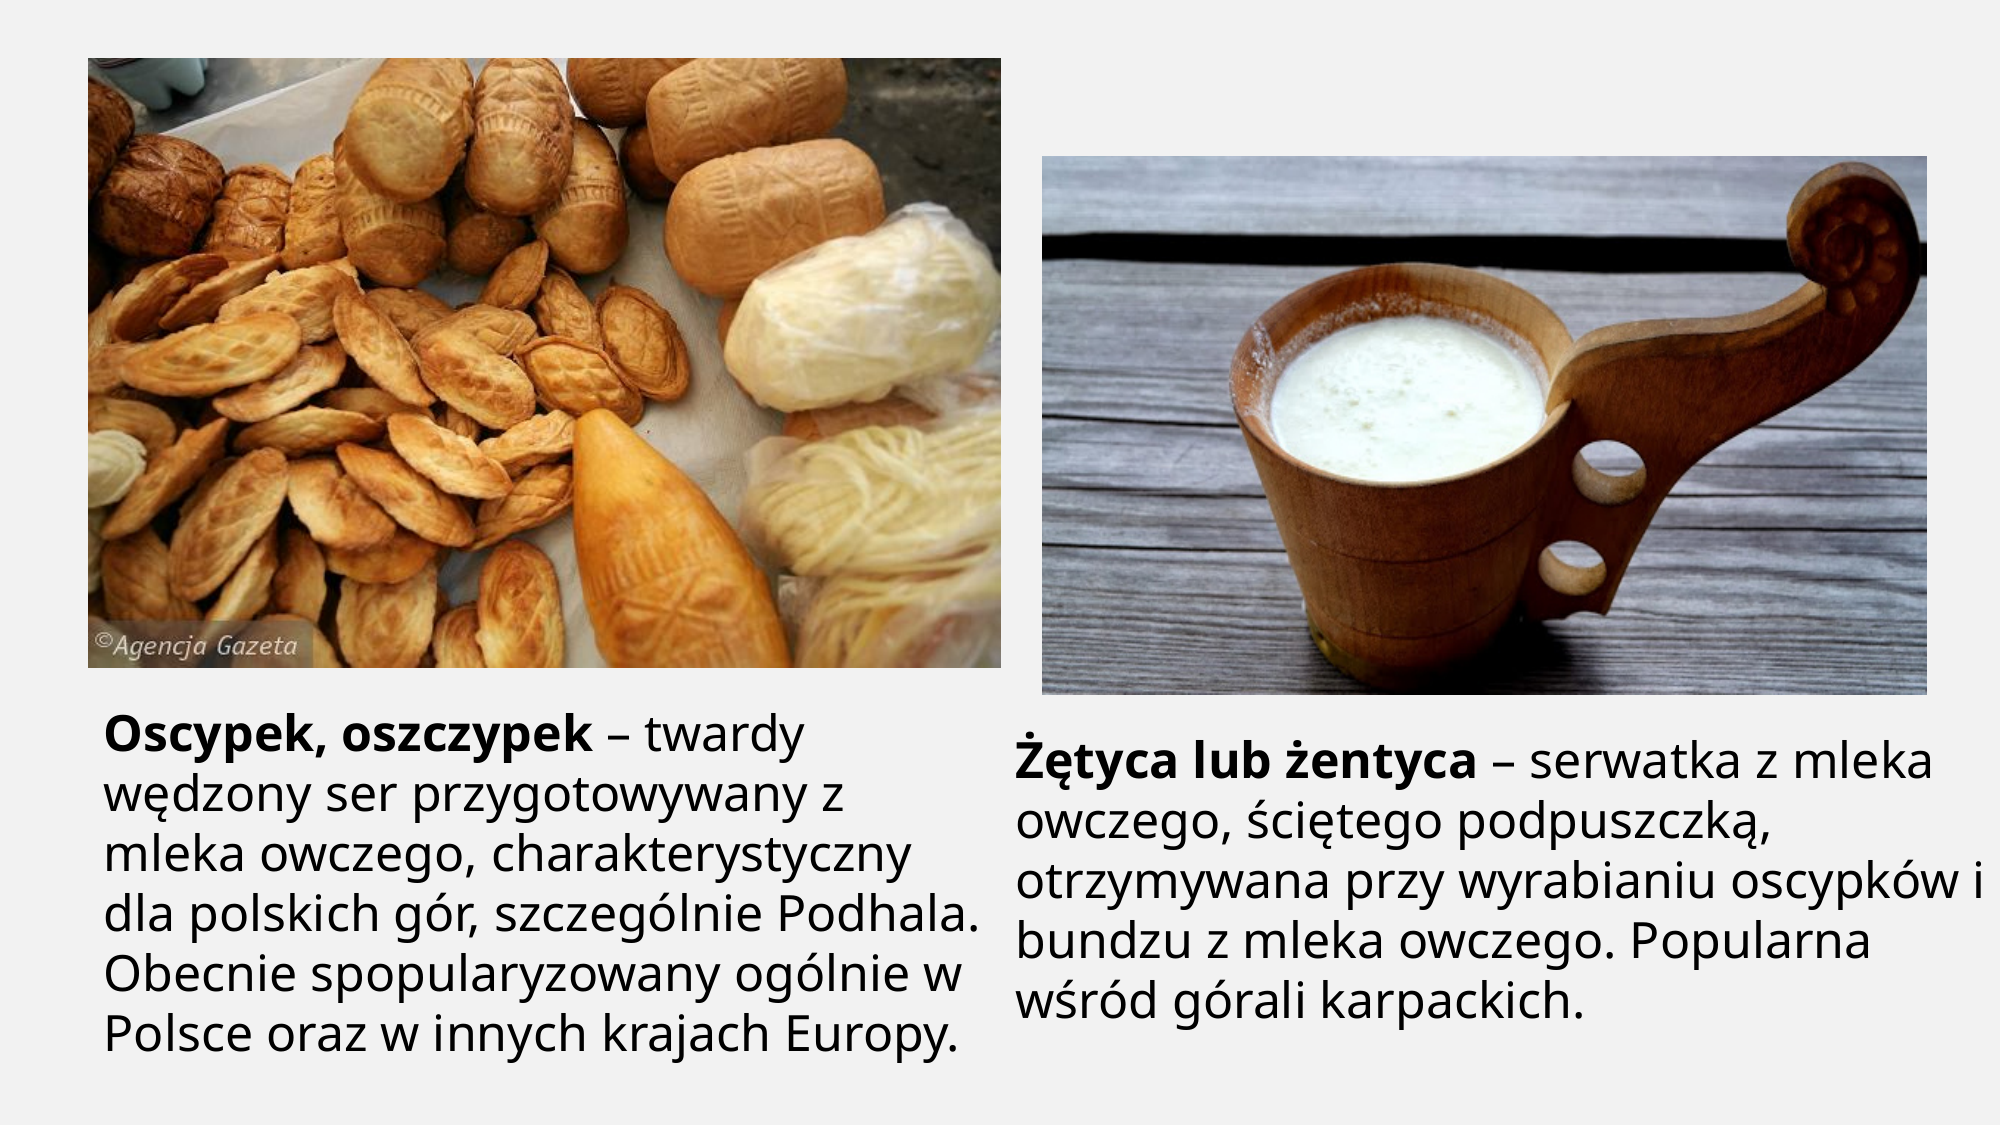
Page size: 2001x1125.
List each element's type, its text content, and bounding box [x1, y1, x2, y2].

picture [1042, 156, 1927, 695]
text_box Oscypek, oszczypek – twardy wędzony ser przygotowywany z mleka owczego, charakterystyczny dla polskich gór, szczególnie Podhala. Obecnie spopularyzowany ogólnie w Polsce oraz w innych krajach Europy. [88, 694, 1001, 1070]
picture [88, 58, 1001, 668]
text_box Żętyca lub żentyca – serwatka z mleka owczego, ściętego podpuszczką, otrzymywana przy wyrabianiu oscypków i bundzu z mleka owczego. Popularna wśród górali karpackich. [1000, 721, 2000, 1036]
